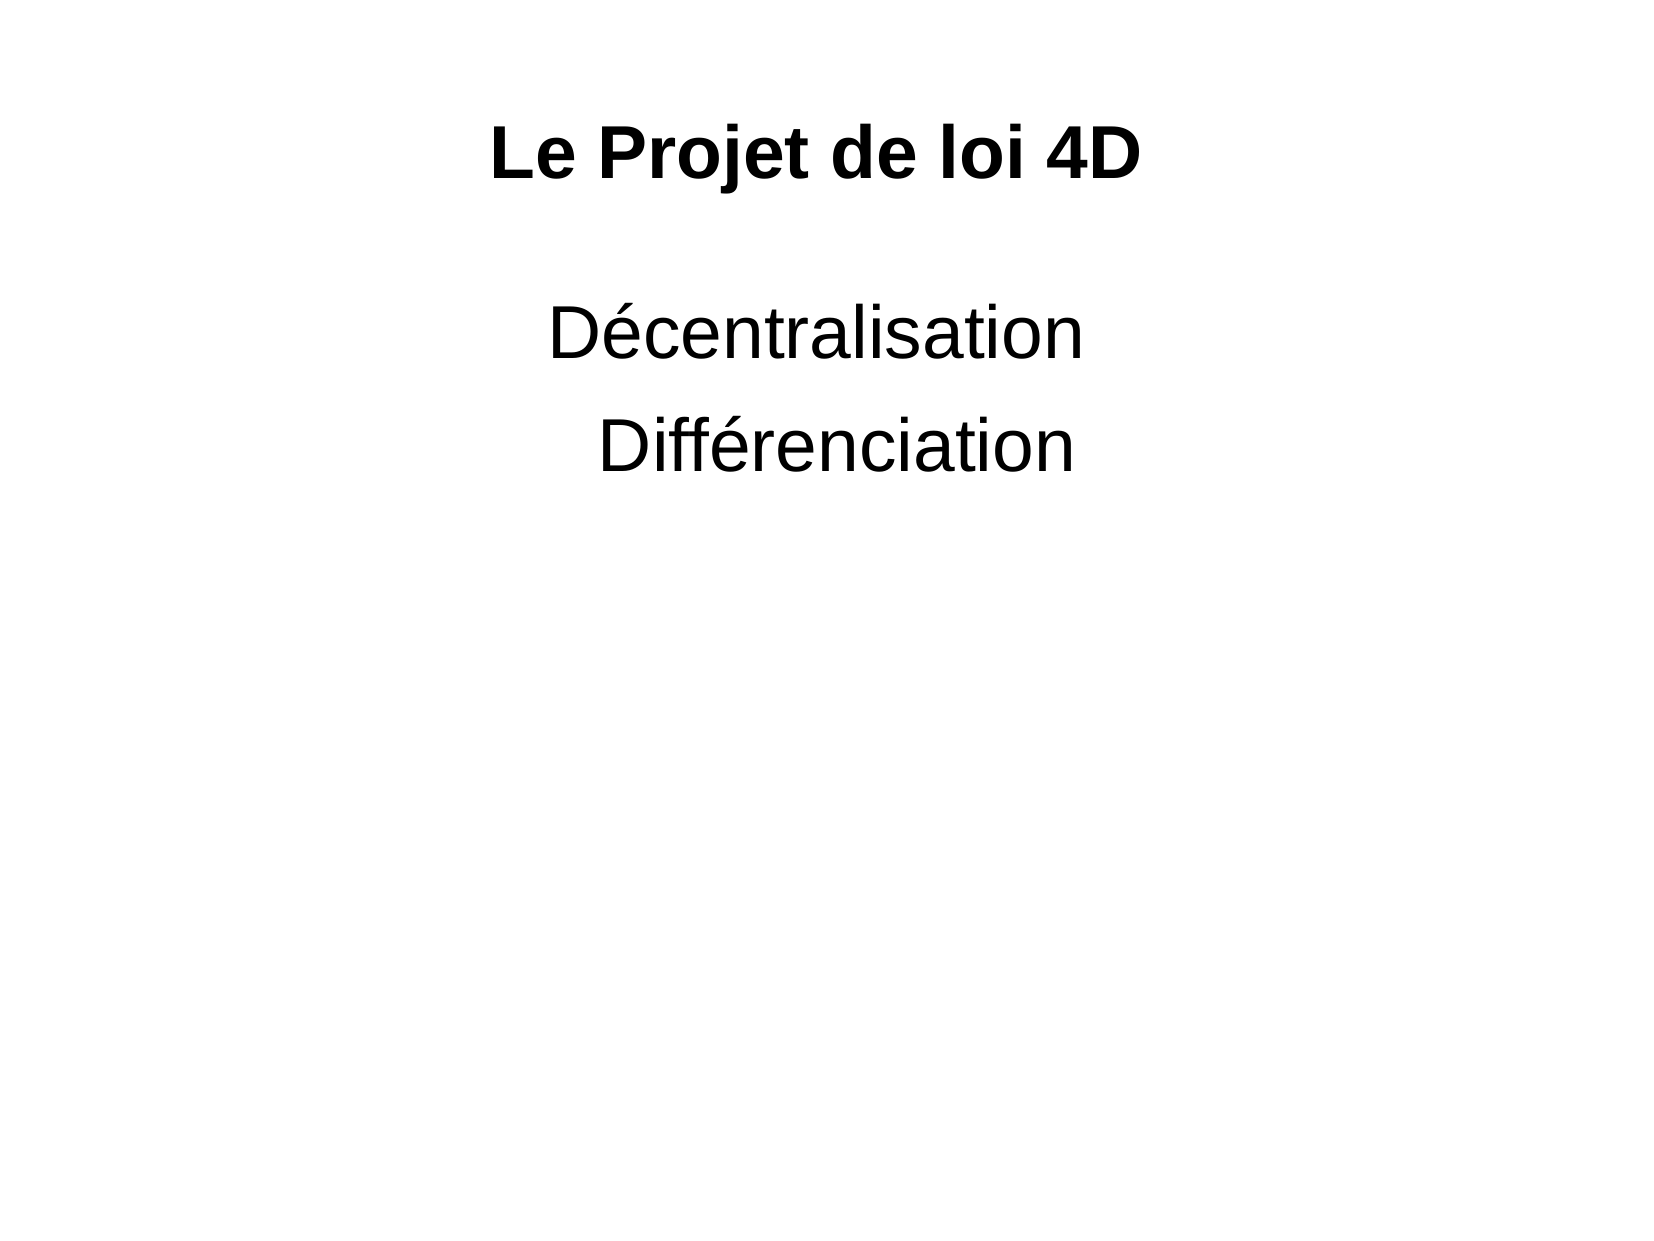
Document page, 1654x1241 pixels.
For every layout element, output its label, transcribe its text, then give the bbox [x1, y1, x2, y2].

title Le Projet de loi 4D [82, 49, 1571, 257]
list Décentralisation Différenciation [82, 290, 1571, 1109]
